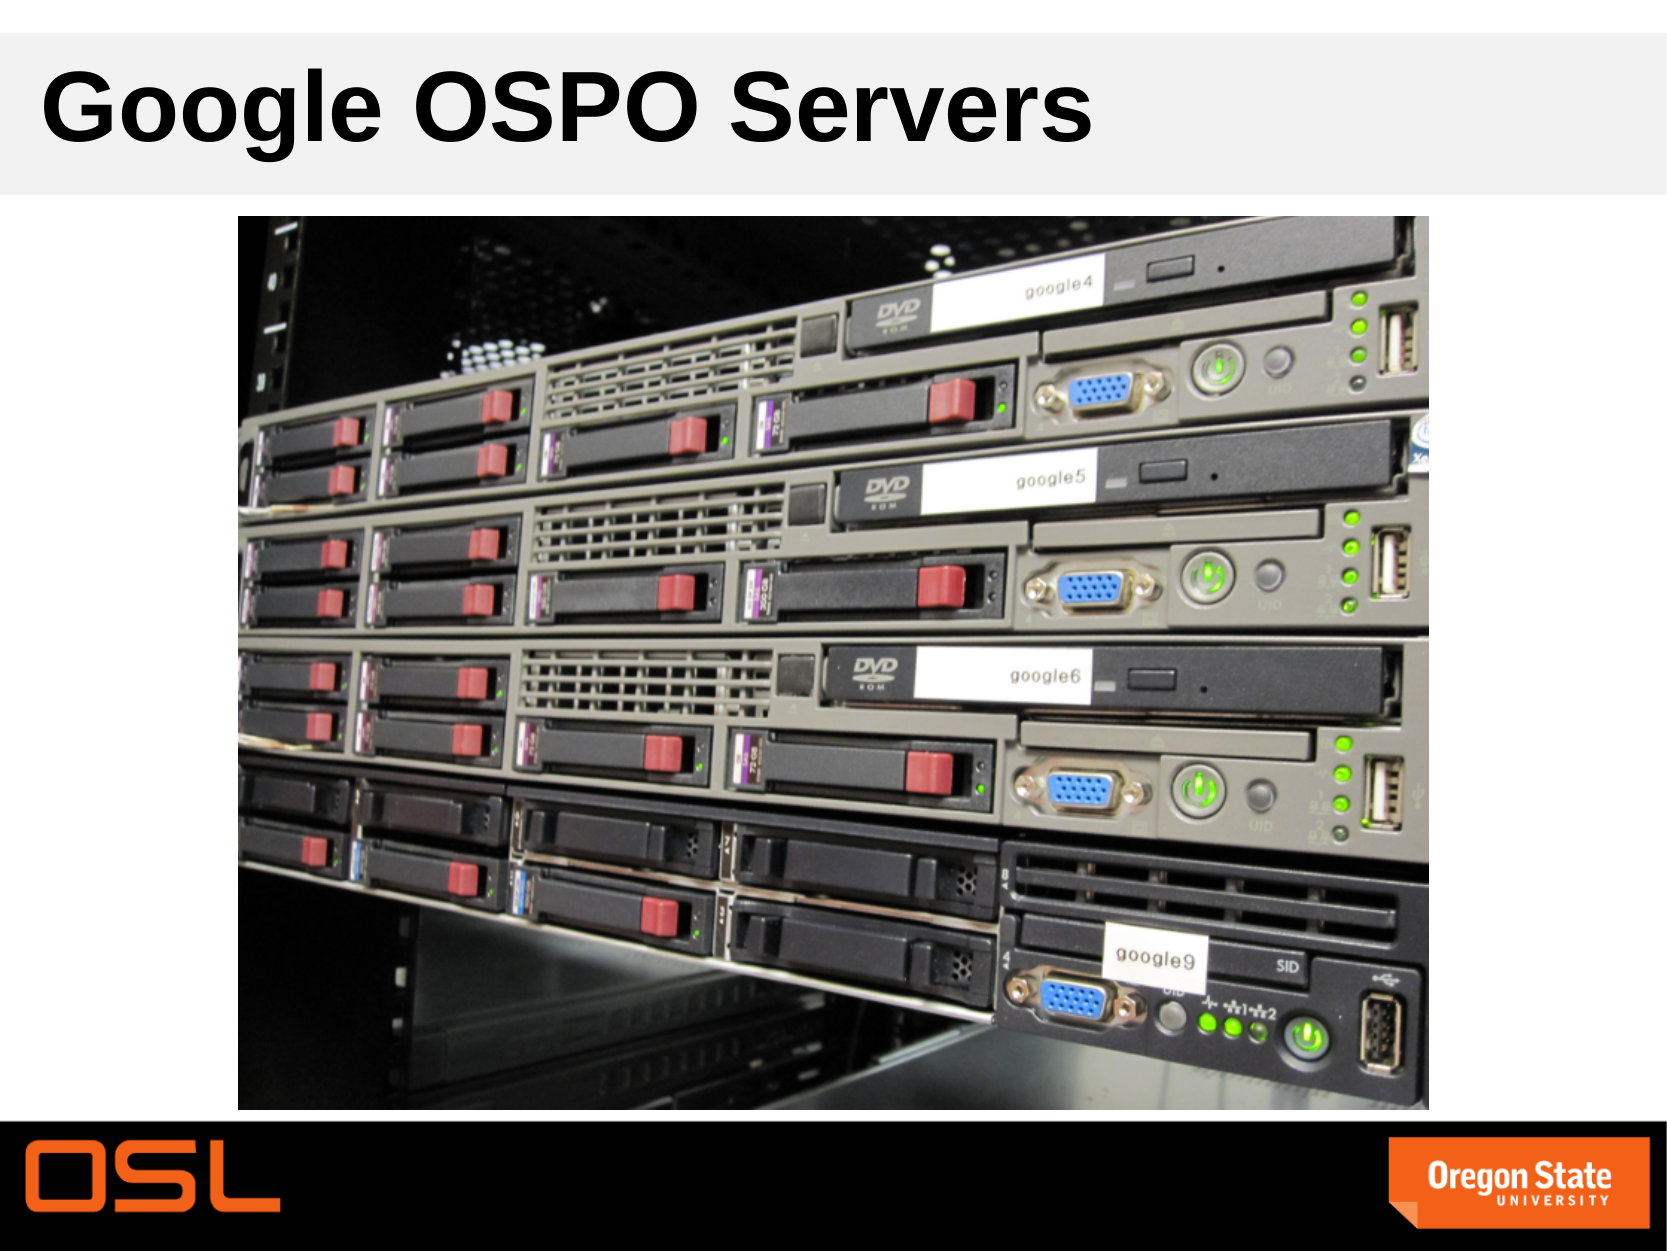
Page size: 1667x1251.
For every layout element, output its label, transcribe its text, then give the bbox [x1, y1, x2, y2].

title Google OSPO Servers [40, 50, 1627, 201]
picture [0, 0, 1667, 1251]
